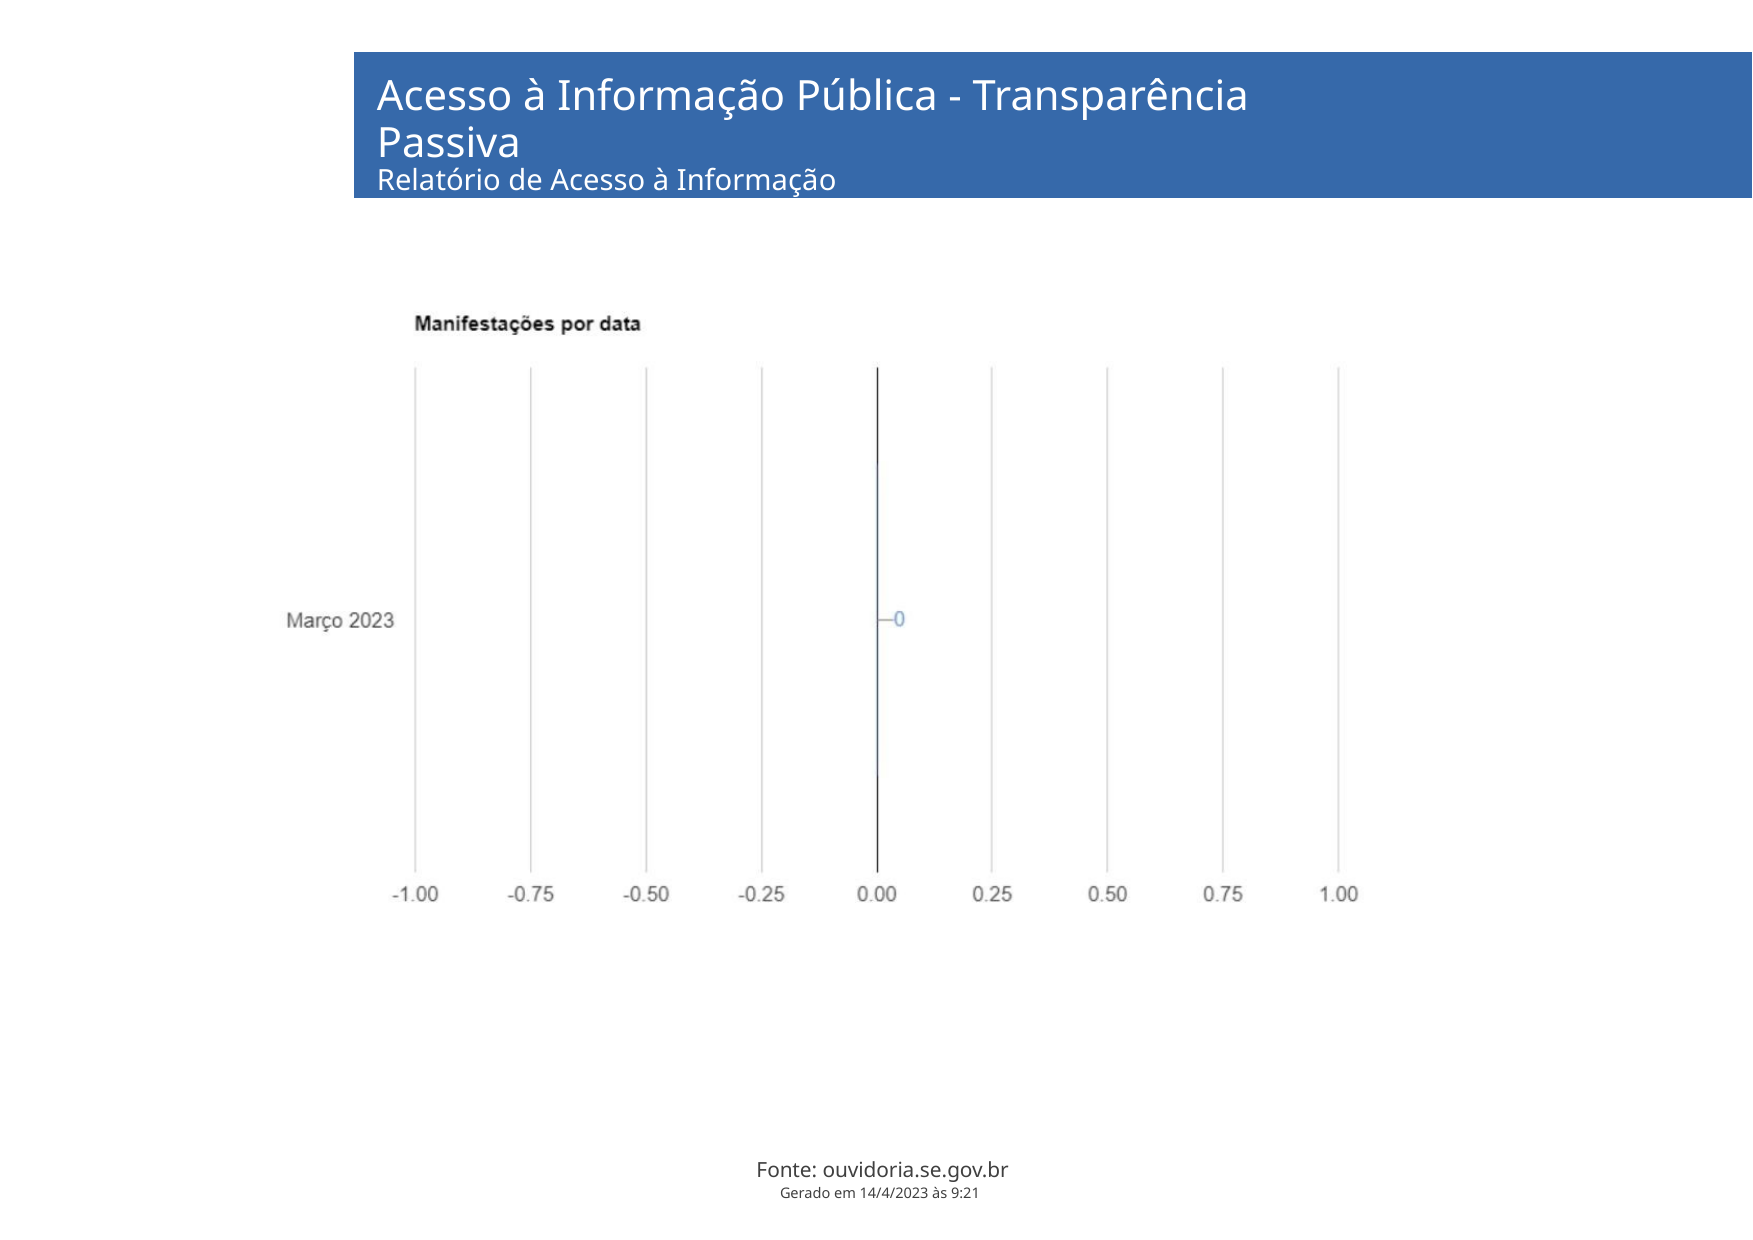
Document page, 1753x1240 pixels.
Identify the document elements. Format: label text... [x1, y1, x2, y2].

text_box Acesso à Informação Pública - Transparência Passiva Relatório de Acesso à Informação SETURMarço a Março de 2023 [376, 72, 1403, 228]
text_box Gerado em 14/4/2023 às 9:21 [780, 1184, 999, 1202]
text_box [155, 211, 1599, 1028]
text_box Fonte: ouvidoria.se.gov.br [756, 1158, 1023, 1182]
text_box [354, 52, 1752, 198]
